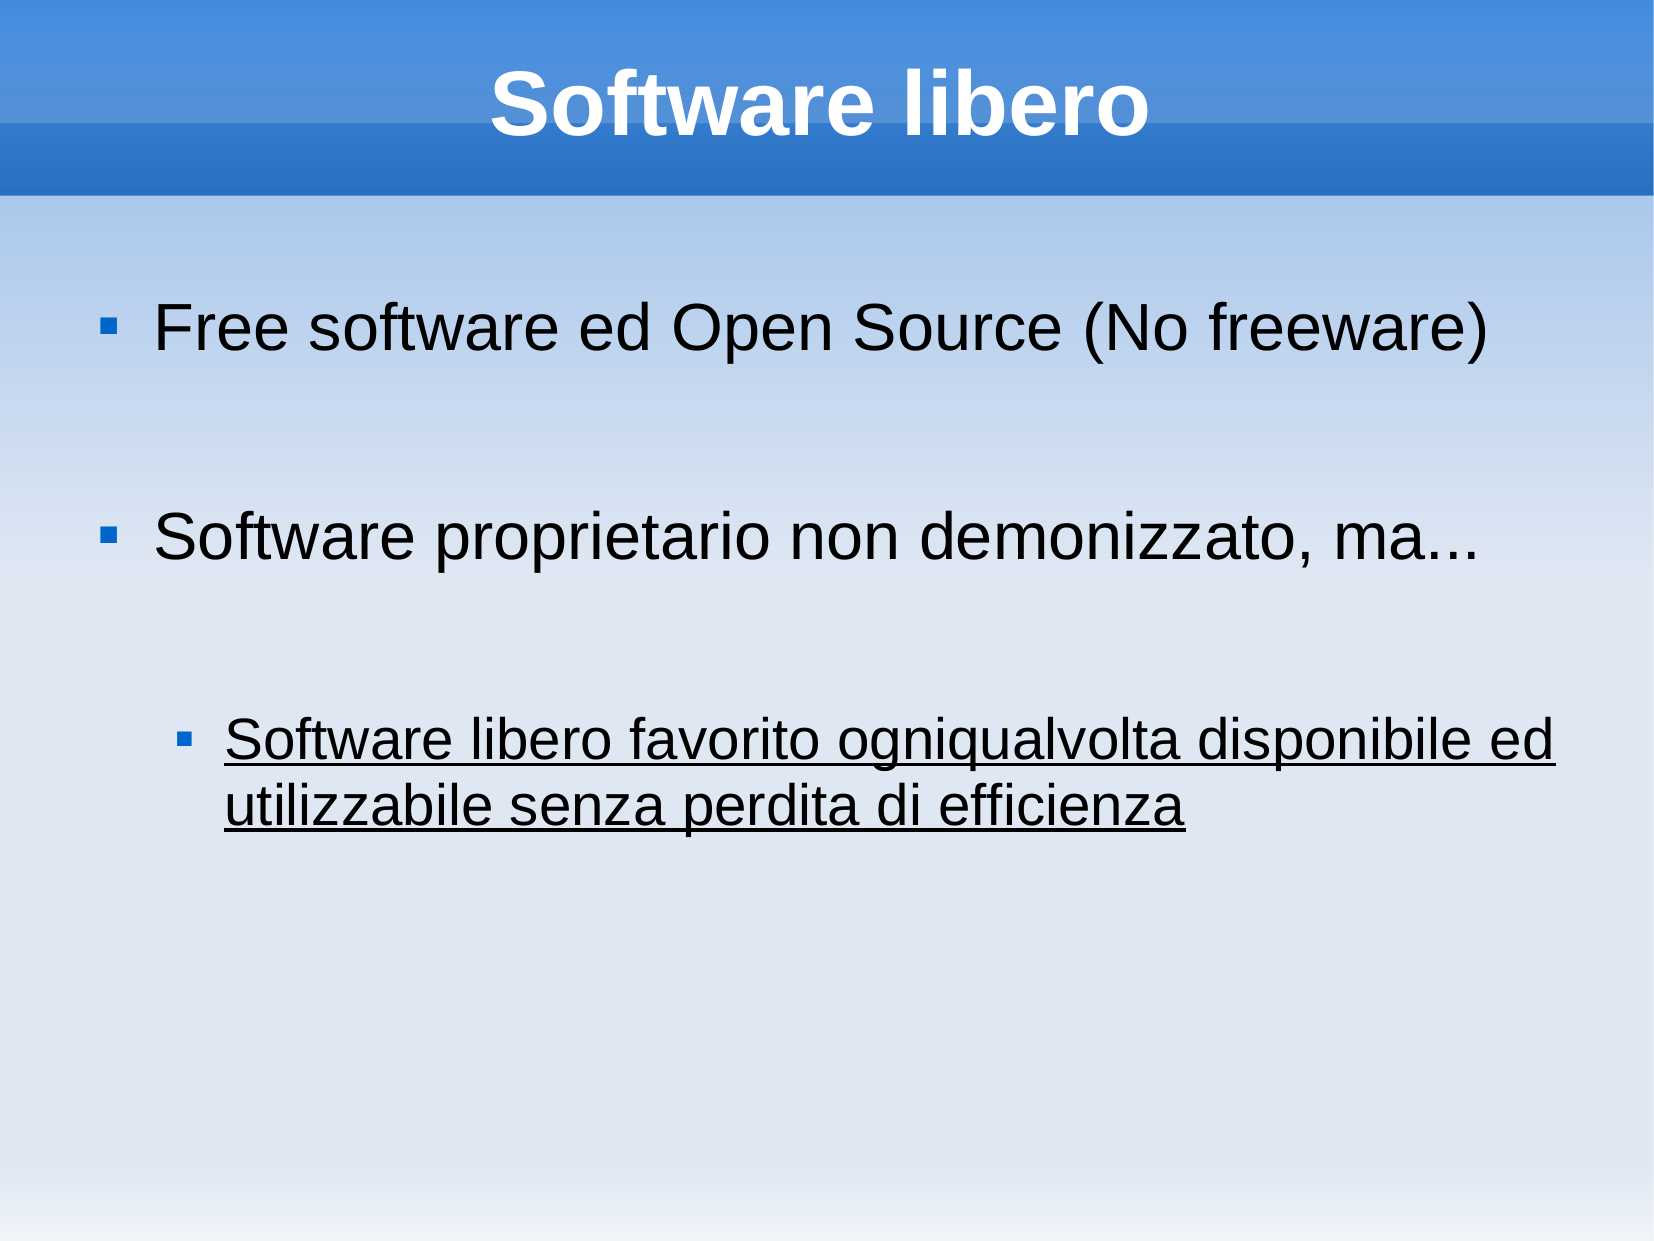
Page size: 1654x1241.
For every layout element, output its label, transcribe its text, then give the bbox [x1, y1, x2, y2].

list Free software ed Open Source (No freeware) Software proprietario non demonizzato, ma... Software libero favorito ogniqualvolta disponibile ed utilizzabile senza perdita di efficienza [82, 290, 1571, 1094]
picture [0, 0, 1654, 1241]
title Software libero [76, 7, 1565, 200]
